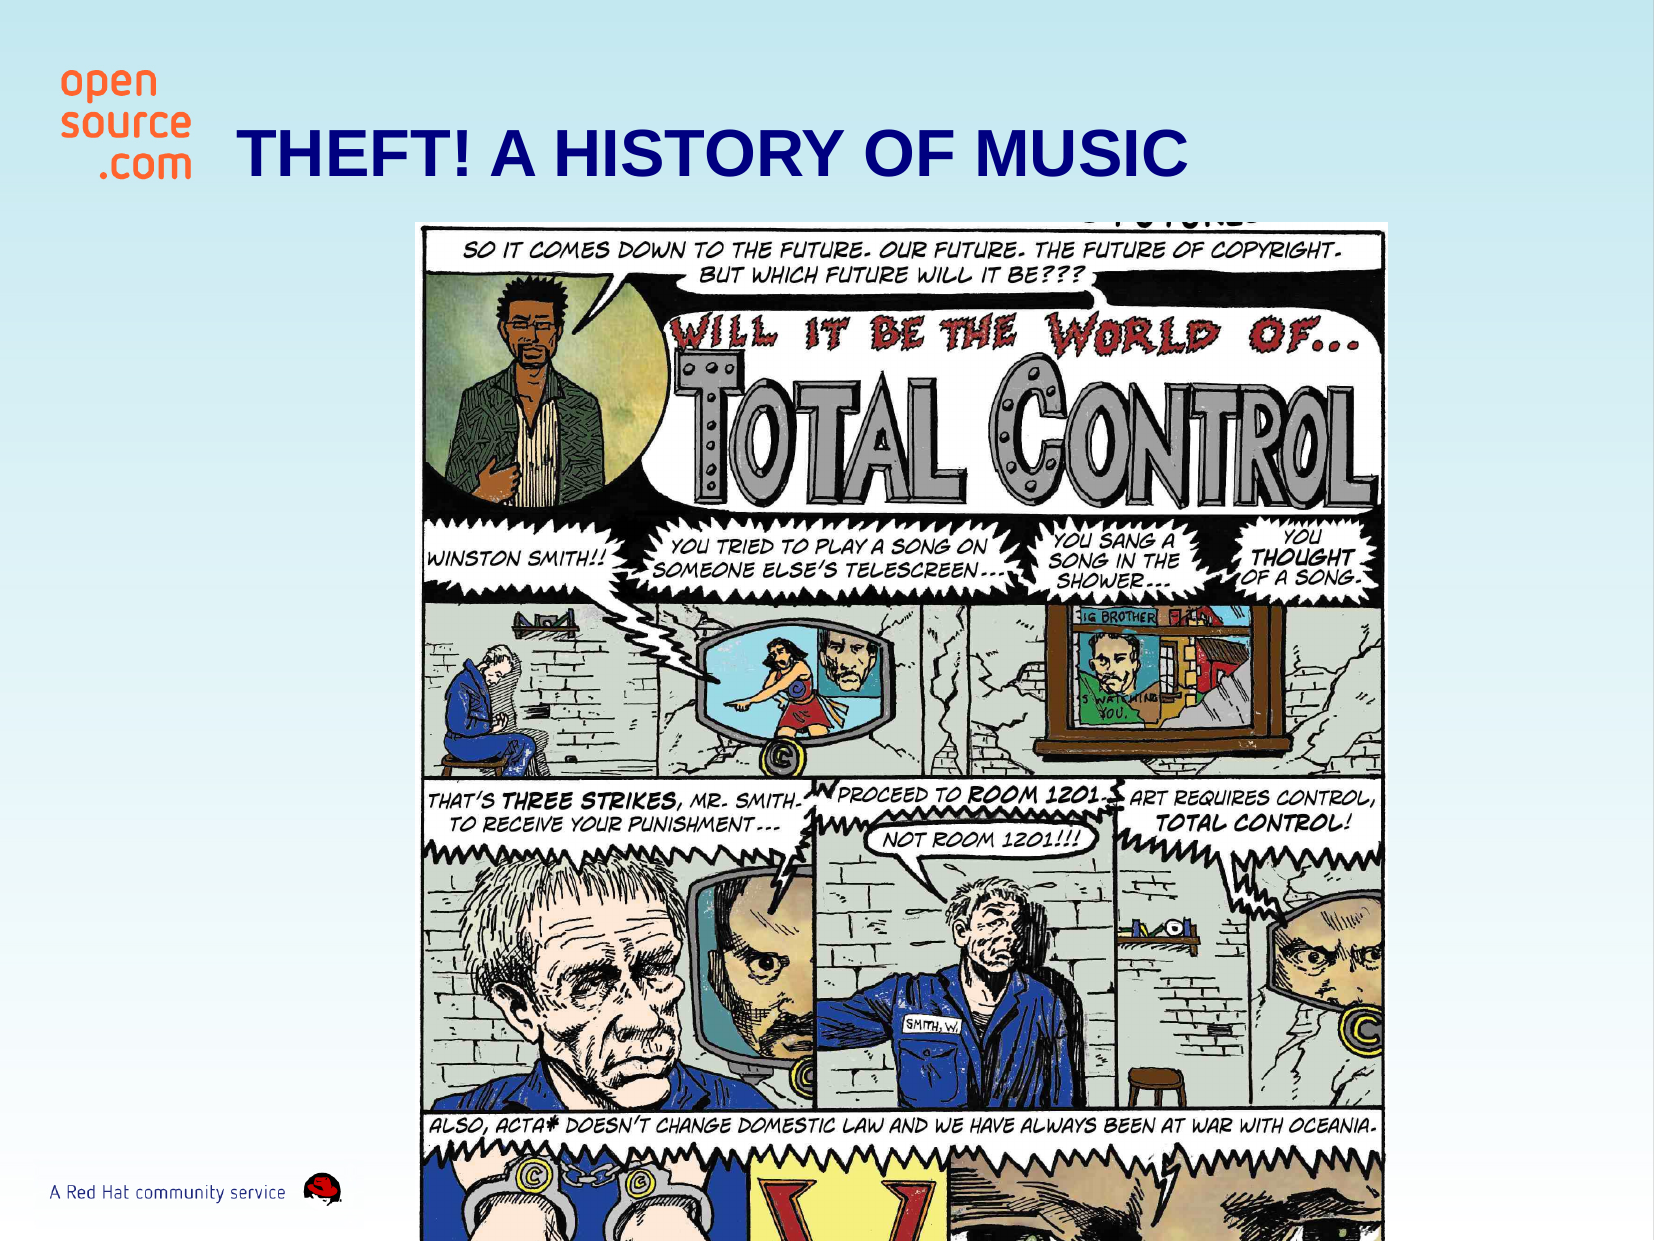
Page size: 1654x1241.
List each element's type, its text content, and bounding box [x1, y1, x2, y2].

picture [0, 0, 1654, 1241]
title THEFT! A HISTORY OF MUSIC [236, 56, 1654, 250]
